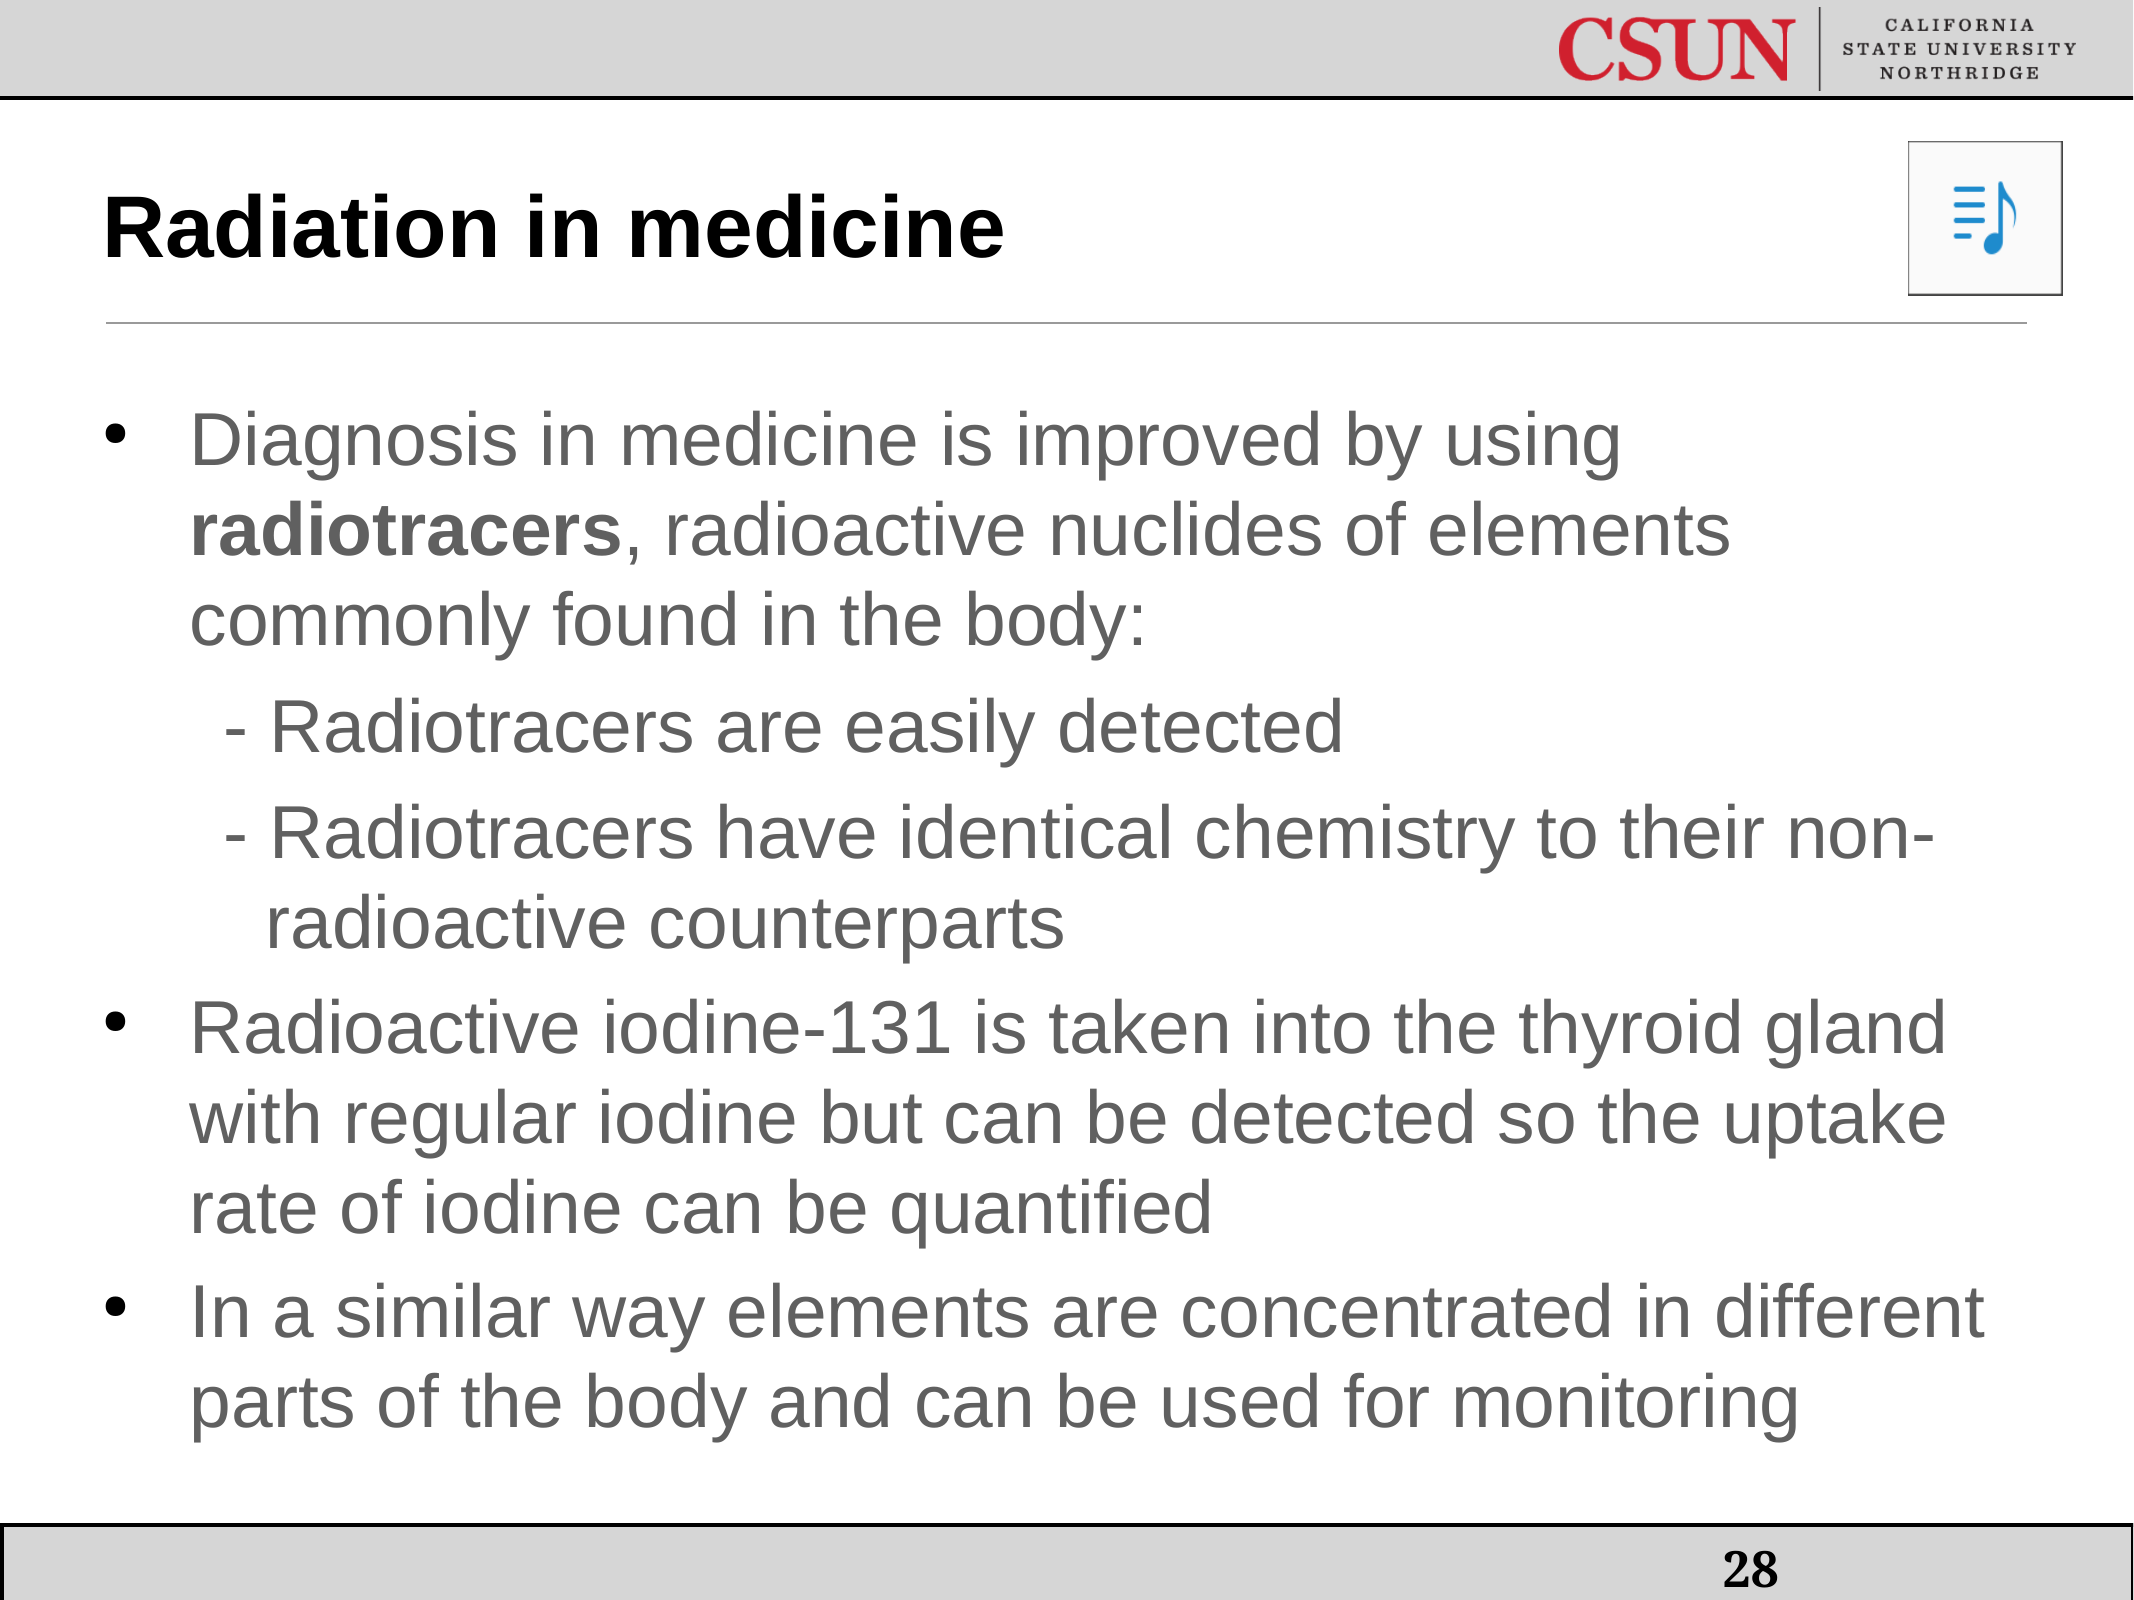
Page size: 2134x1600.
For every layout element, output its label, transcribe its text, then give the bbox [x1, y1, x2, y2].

title Radiation in medicine [93, 104, 2040, 284]
text_box [1907, 139, 2064, 297]
list Diagnosis in medicine is improved by using radiotracers, radioactive nuclides of elements commonly found in the body: - Radiotracers are easily detected - Radiotracers have identical chemistry to their non- radioactive counterparts Radioactive iodine-131 is taken into the thyroid gland with regular iodine but can be detected so the uptake rate of iodine can be quantified In a similar way elements are concentrated in different parts of the body and can be used for monitoring [93, 382, 2040, 1460]
picture [1559, 7, 2076, 91]
